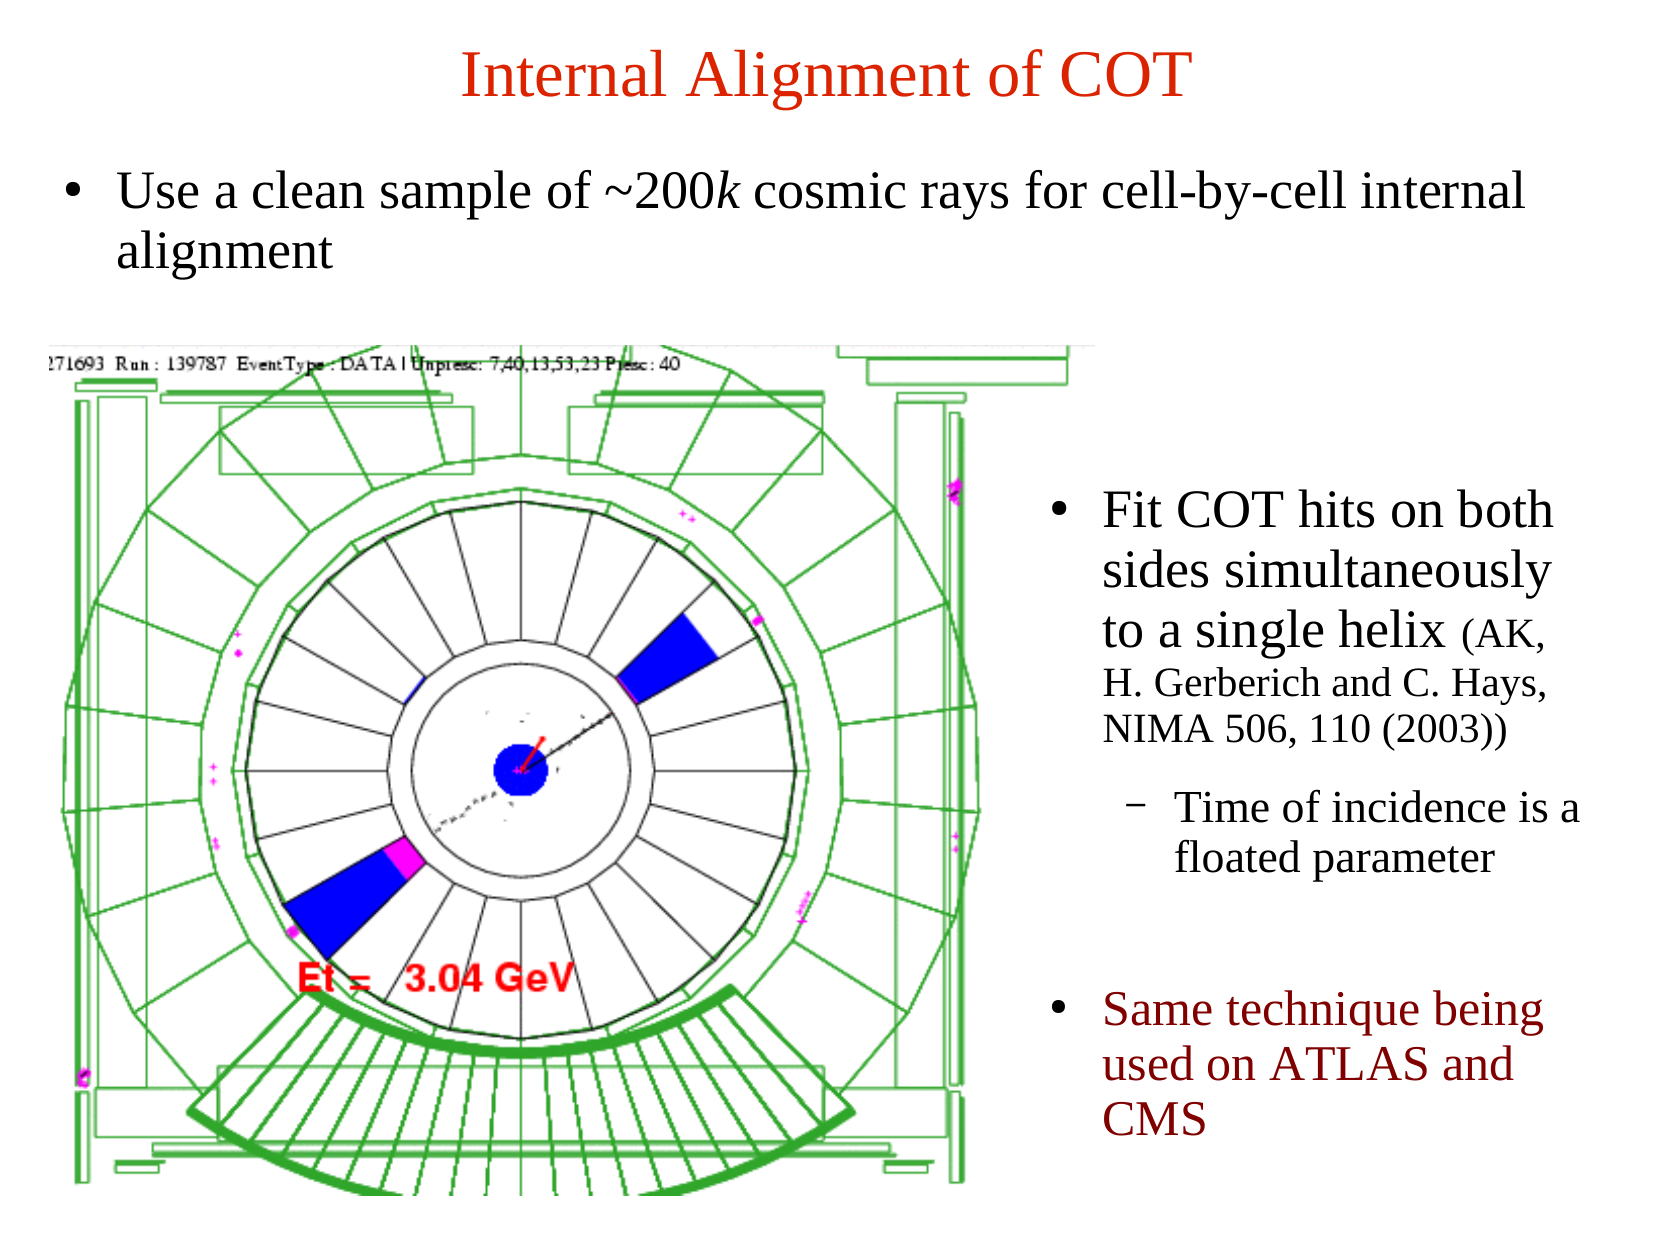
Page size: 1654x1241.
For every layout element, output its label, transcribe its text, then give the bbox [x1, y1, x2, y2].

picture [49, 345, 1095, 1197]
list Fit COT hits on both sides simultaneously to a single helix (AK, H. Gerberich and C. Hays, NIMA 506, 110 (2003)) Time of incidence is a floated parameter Same technique being used on ATLAS and CMS [1031, 479, 1585, 1147]
title Internal Alignment of COT [121, 20, 1534, 127]
list Use a clean sample of ~200k cosmic rays for cell-by-cell internal alignment [45, 160, 1619, 322]
